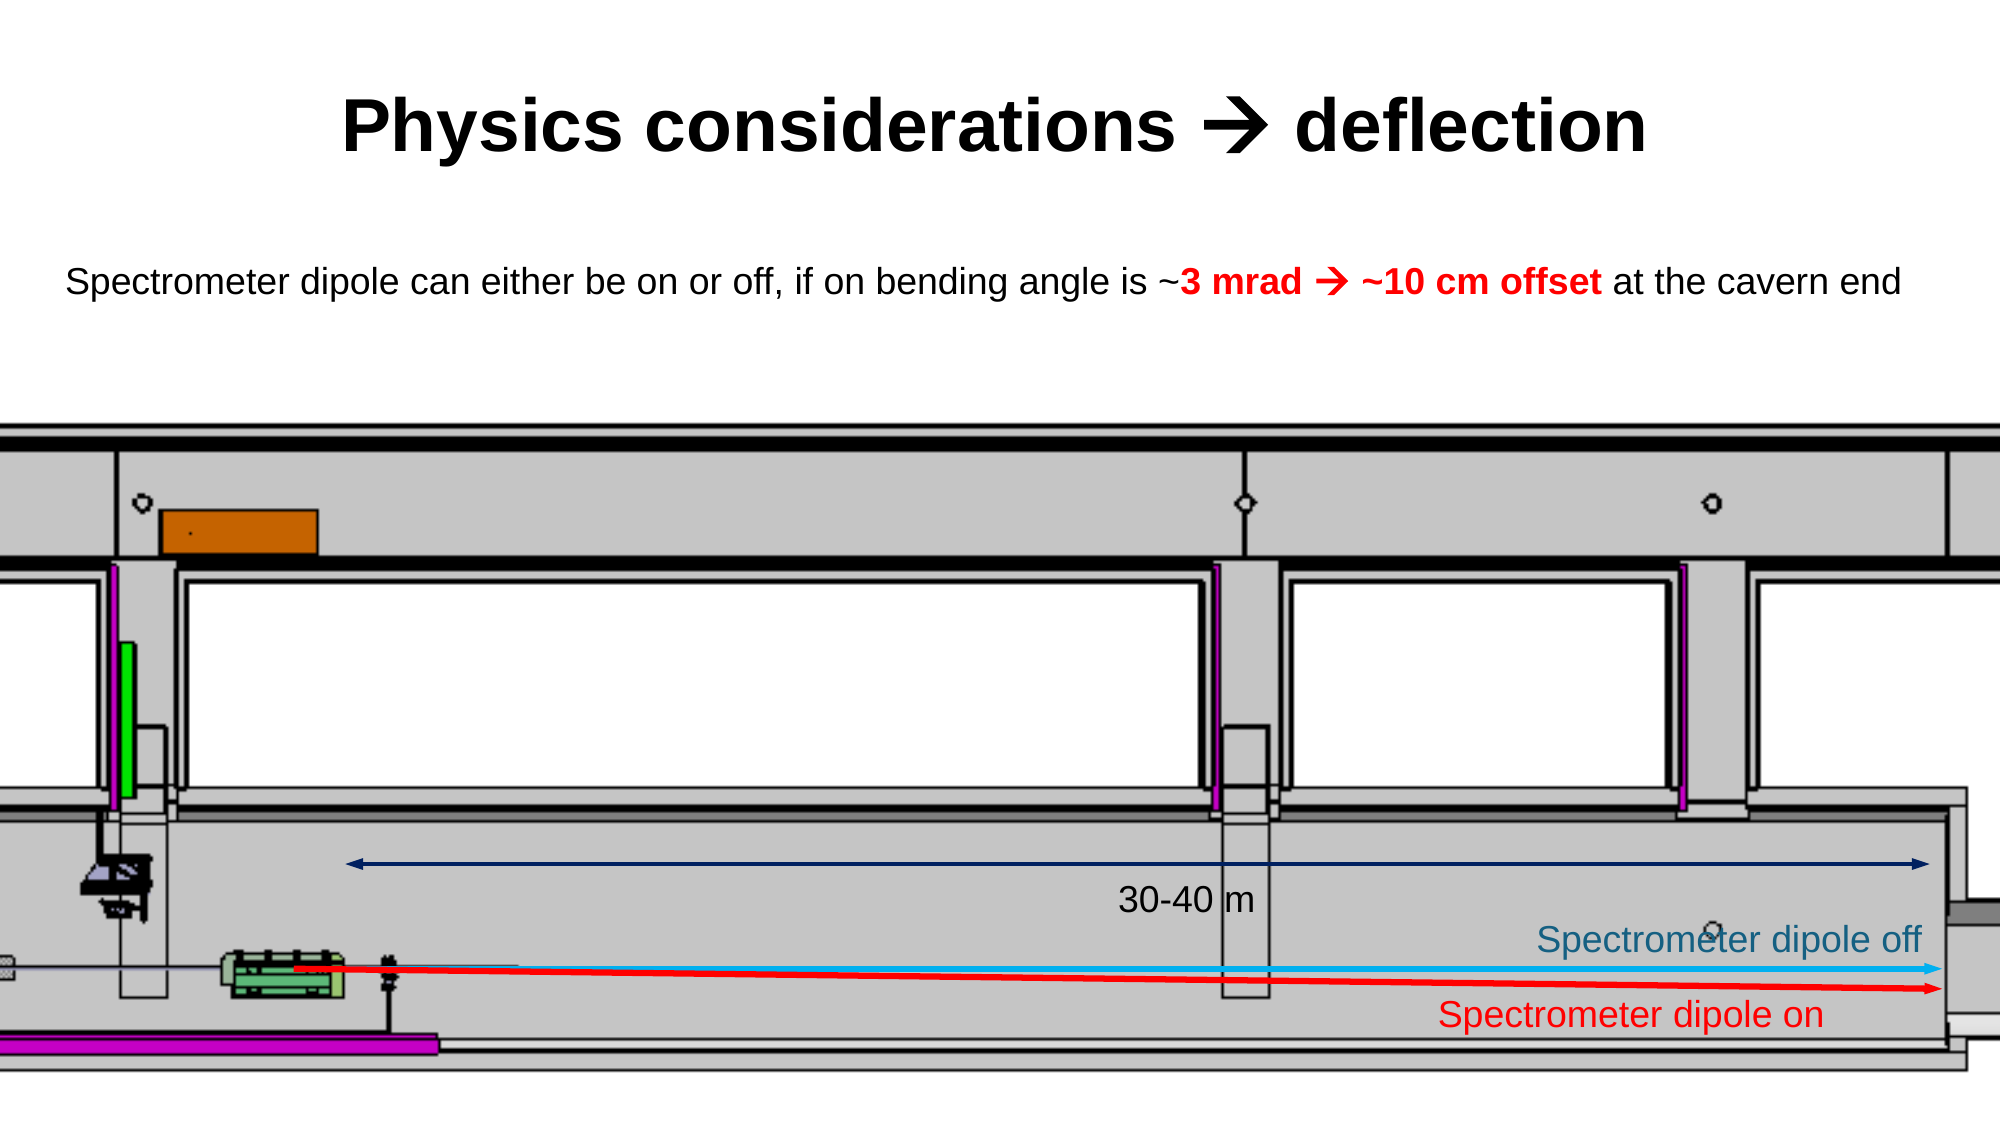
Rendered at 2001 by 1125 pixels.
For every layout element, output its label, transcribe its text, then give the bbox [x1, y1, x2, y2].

text_box Spectrometer dipole off [1521, 907, 1943, 969]
picture [0, 356, 2000, 1125]
text_box Physics considerations  deflection [325, 69, 1676, 176]
text_box 30-40 m [1103, 867, 1273, 929]
text_box Spectrometer dipole can either be on or off, if on bending angle is ~3 mrad  ~10 cm offset at the cavern end [50, 204, 1968, 311]
text_box Spectrometer dipole on [1422, 982, 1845, 1043]
